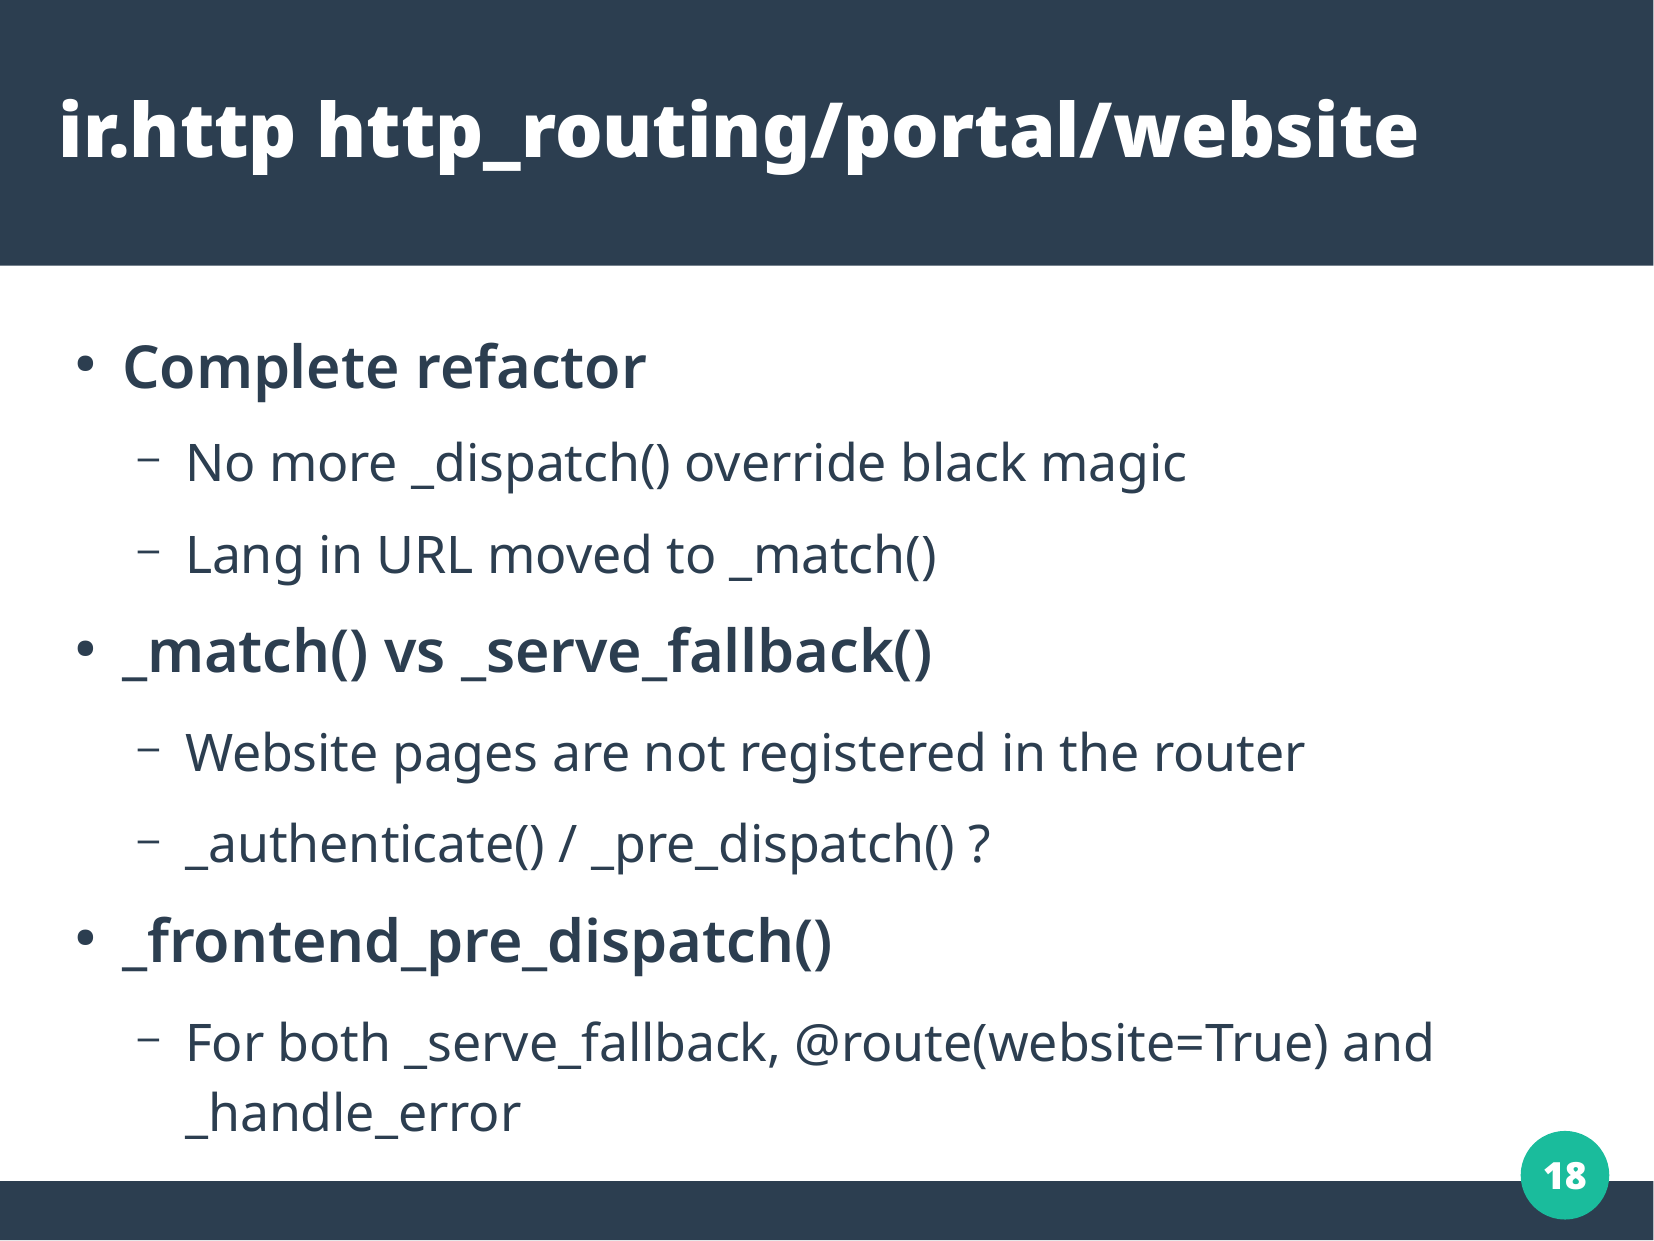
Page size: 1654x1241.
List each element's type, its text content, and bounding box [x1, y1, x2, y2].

list Complete refactor No more _dispatch() override black magic Lang in URL moved to _match() _match() vs _serve_fallback() Website pages are not registered in the router _authenticate() / _pre_dispatch() ? _frontend_pre_dispatch() For both _serve_fallback, @route(website=True) and _handle_error [59, 324, 1595, 1152]
title ir.http http_routing/portal/website [59, 49, 1595, 207]
